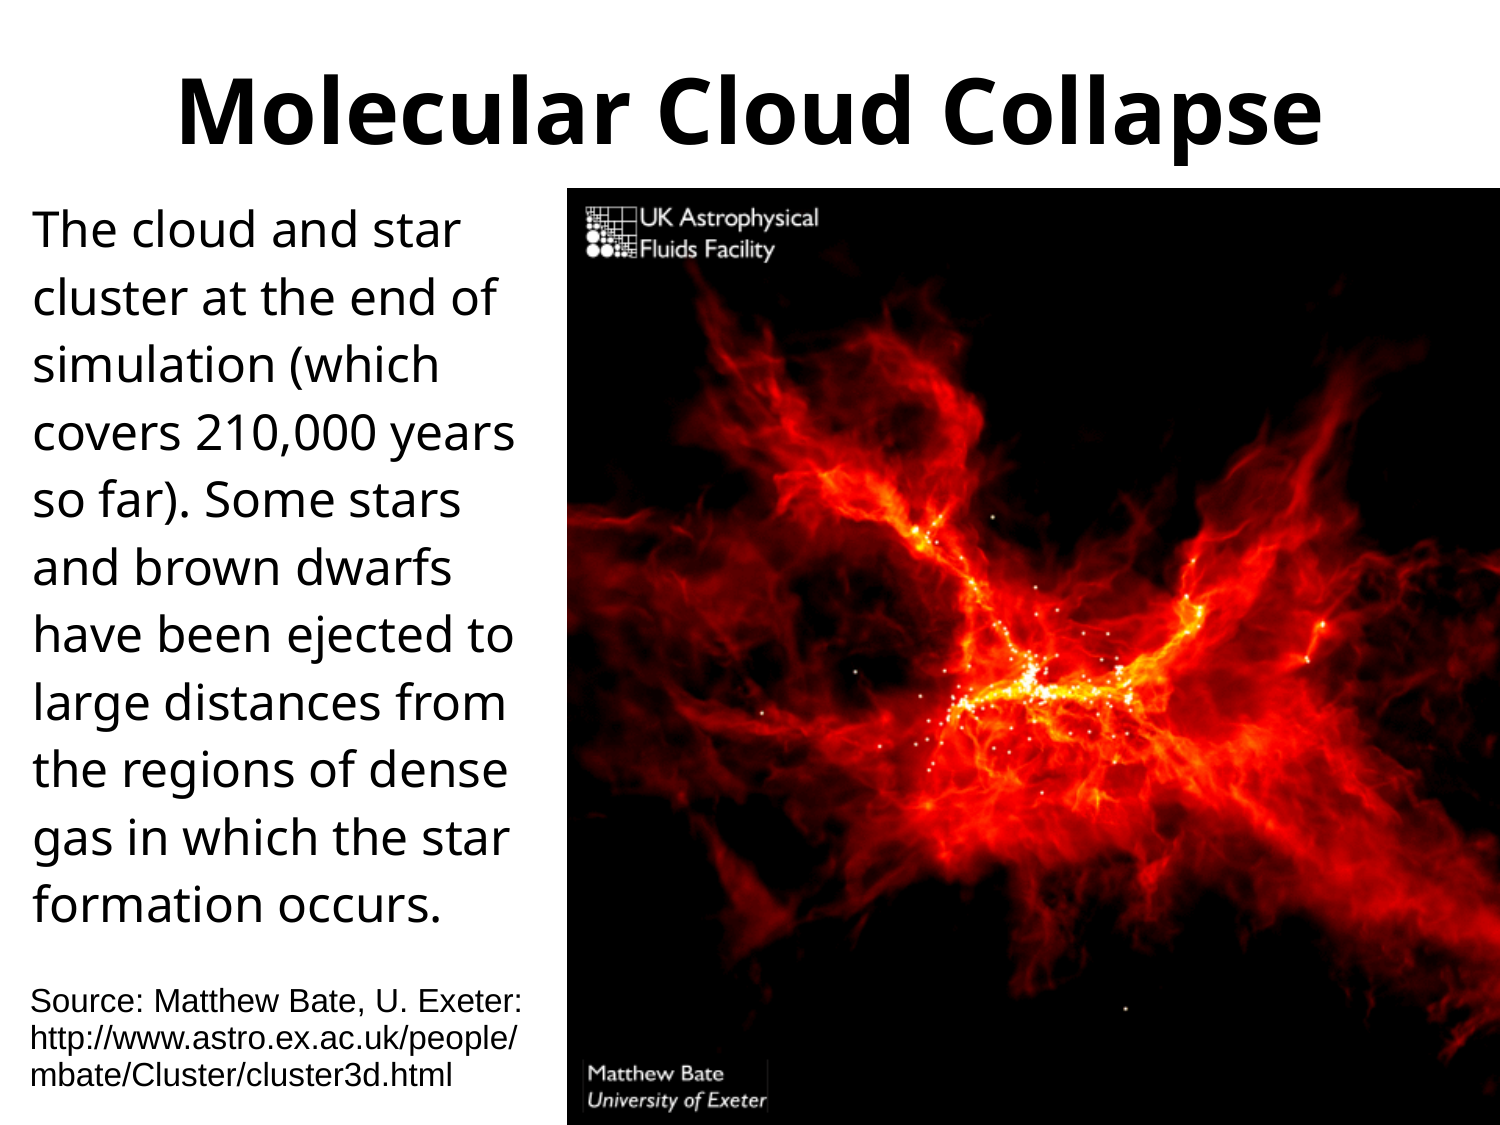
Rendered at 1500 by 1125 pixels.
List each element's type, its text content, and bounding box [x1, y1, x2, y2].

list The cloud and star cluster at the end of simulation (which covers 210,000 years so far). Some stars and brown dwarfs have been ejected to large distances from the regions of dense gas in which the star formation occurs. [32, 195, 556, 946]
text_box Source: Matthew Bate, U. Exeter: http://www.astro.ex.ac.uk/people/ mbate/Cluster/cluster3d.html [15, 975, 567, 1113]
title Molecular Cloud Collapse [30, 22, 1471, 196]
picture [567, 188, 1500, 1125]
